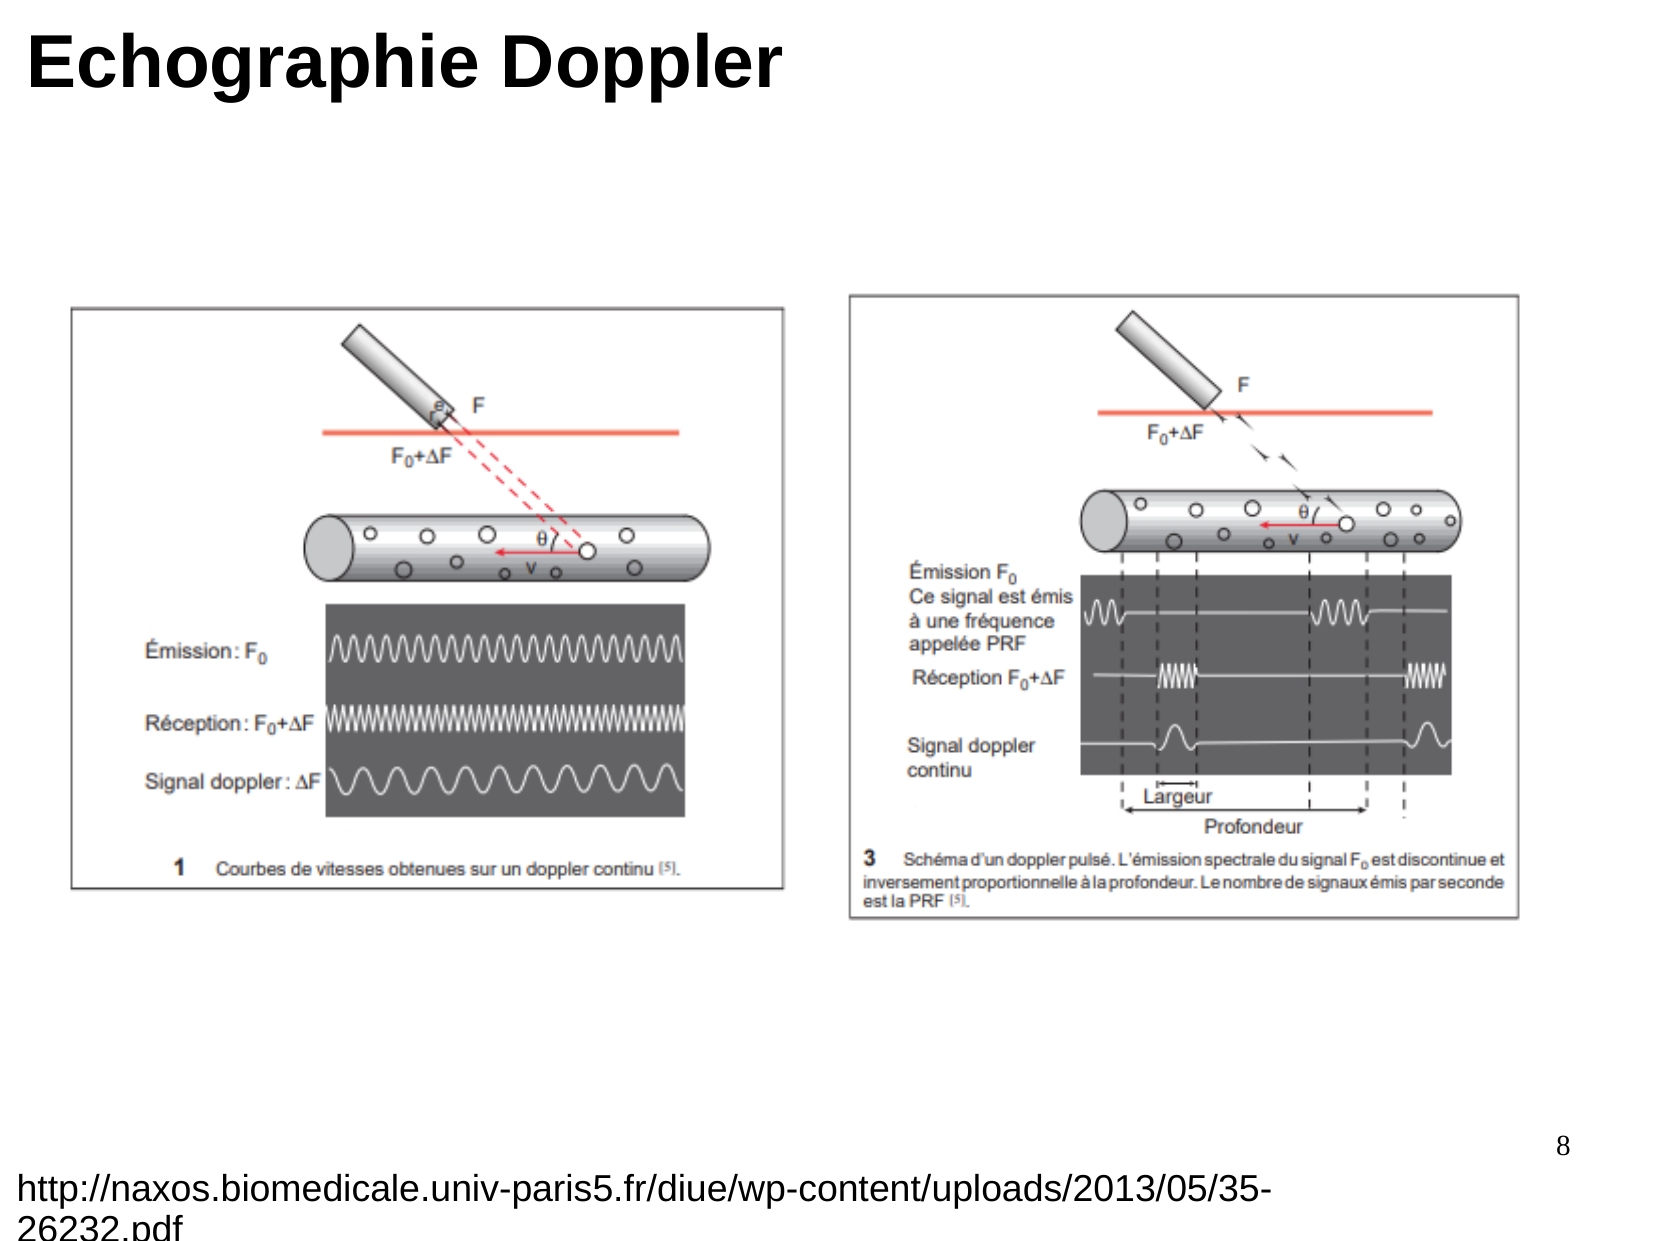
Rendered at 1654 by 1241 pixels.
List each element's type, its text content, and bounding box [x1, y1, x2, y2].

picture [55, 299, 804, 898]
text_box http://naxos.biomedicale.univ-paris5.fr/diue/wp-content/uploads/2013/05/35-26232.pdf [1, 1159, 1453, 1217]
text_box Echographie Doppler [11, 12, 1004, 195]
picture [838, 283, 1535, 934]
